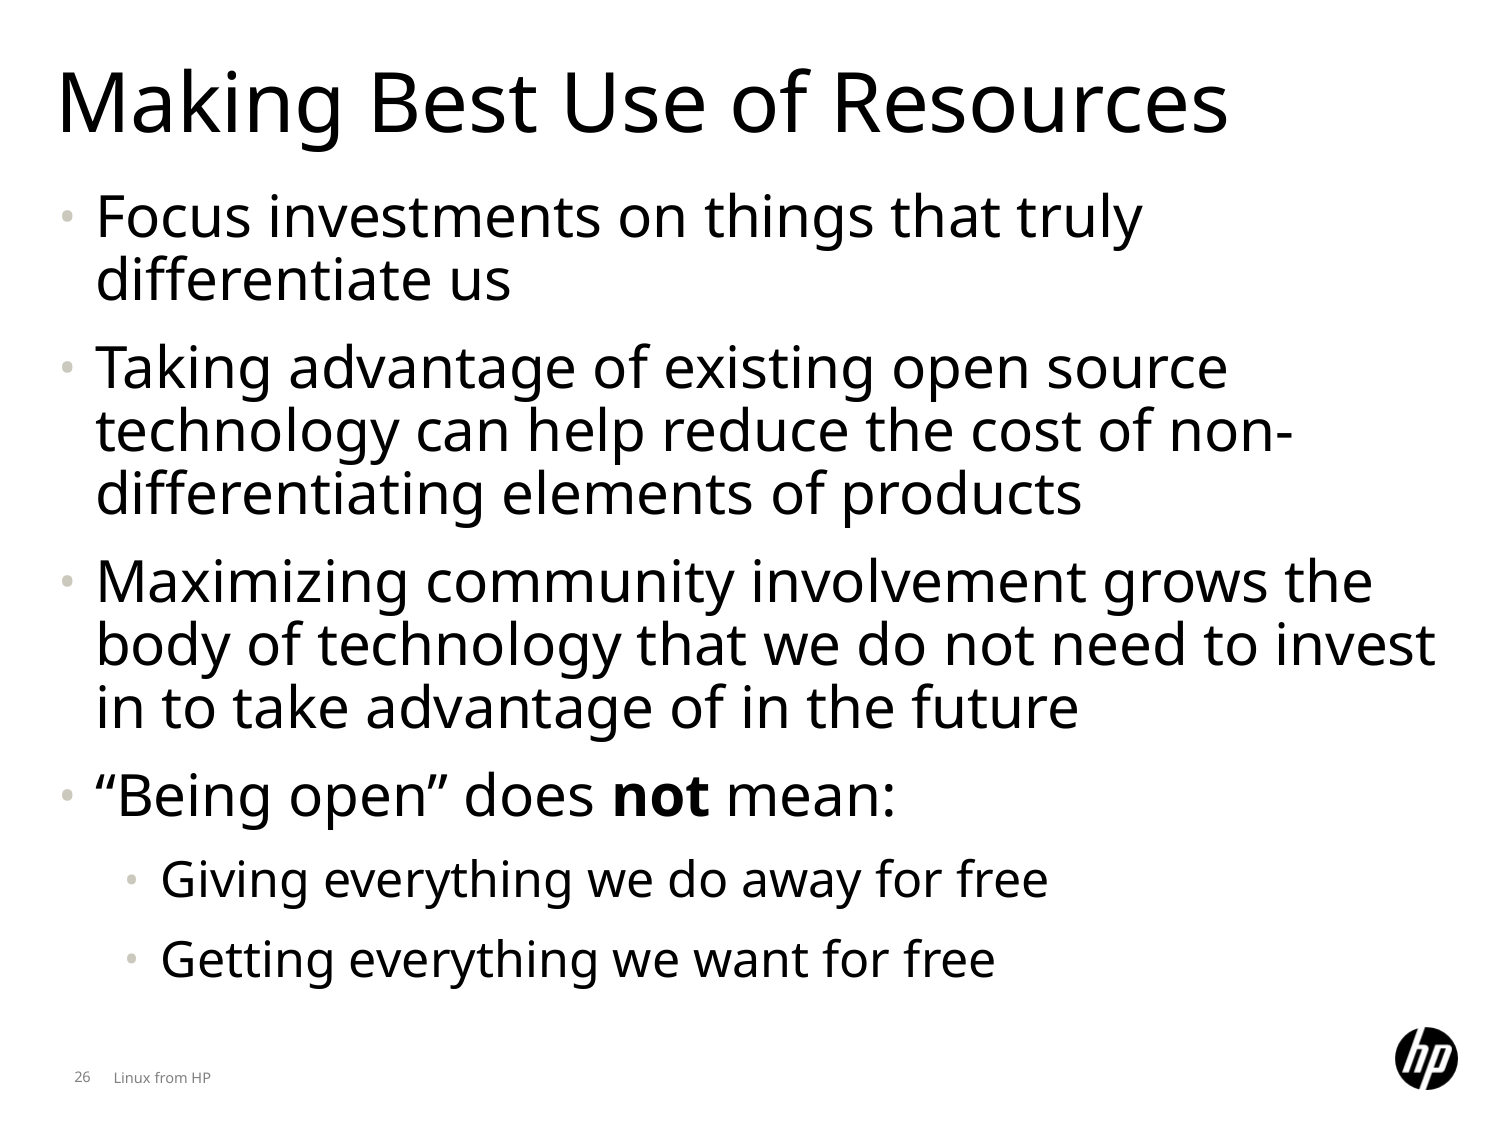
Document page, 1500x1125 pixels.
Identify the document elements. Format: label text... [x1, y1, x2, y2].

title Making Best Use of Resources [55, 31, 1259, 167]
list Focus investments on things that truly differentiate us Taking advantage of existing open source technology can help reduce the cost of non-differentiating elements of products Maximizing community involvement grows the body of technology that we do not need to invest in to take advantage of in the future “Being open” does not mean: Giving everything we do away for free Getting everything we want for free [58, 187, 1463, 1055]
picture [1393, 1055, 1460, 1092]
